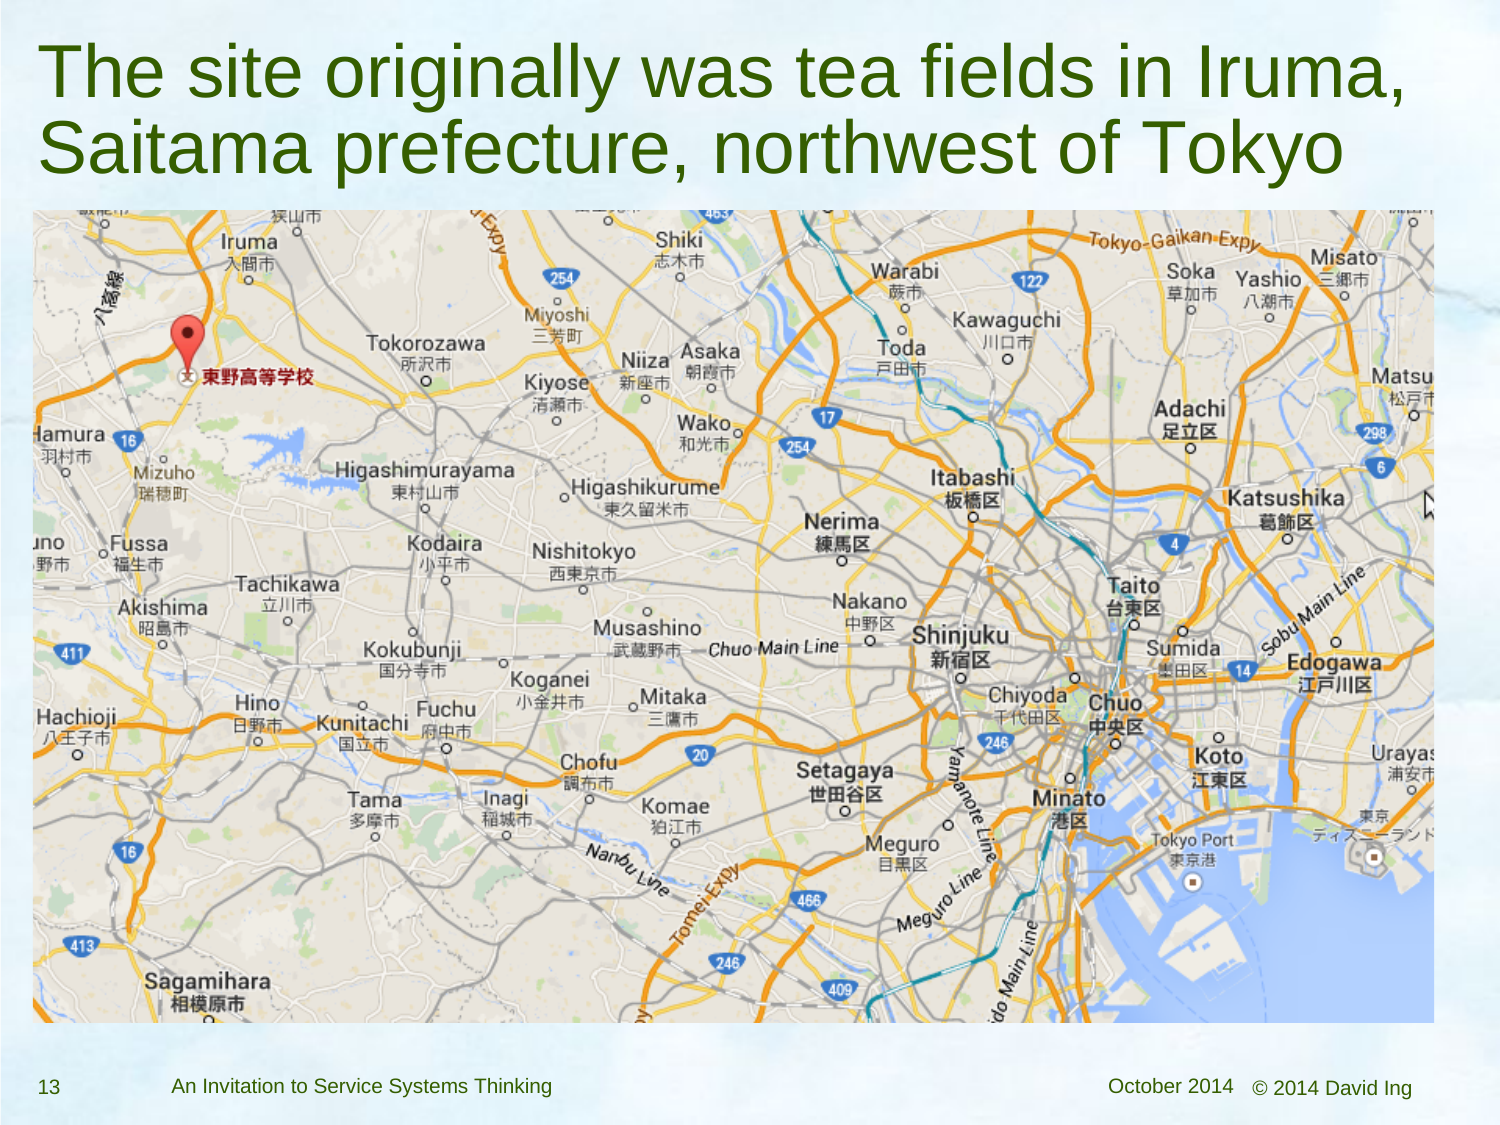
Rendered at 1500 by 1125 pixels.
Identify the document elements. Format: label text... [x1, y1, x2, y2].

title The site originally was tea fields in Iruma, Saitama prefecture, northwest of Tokyo [37, 37, 1463, 236]
picture [0, 0, 1500, 1125]
